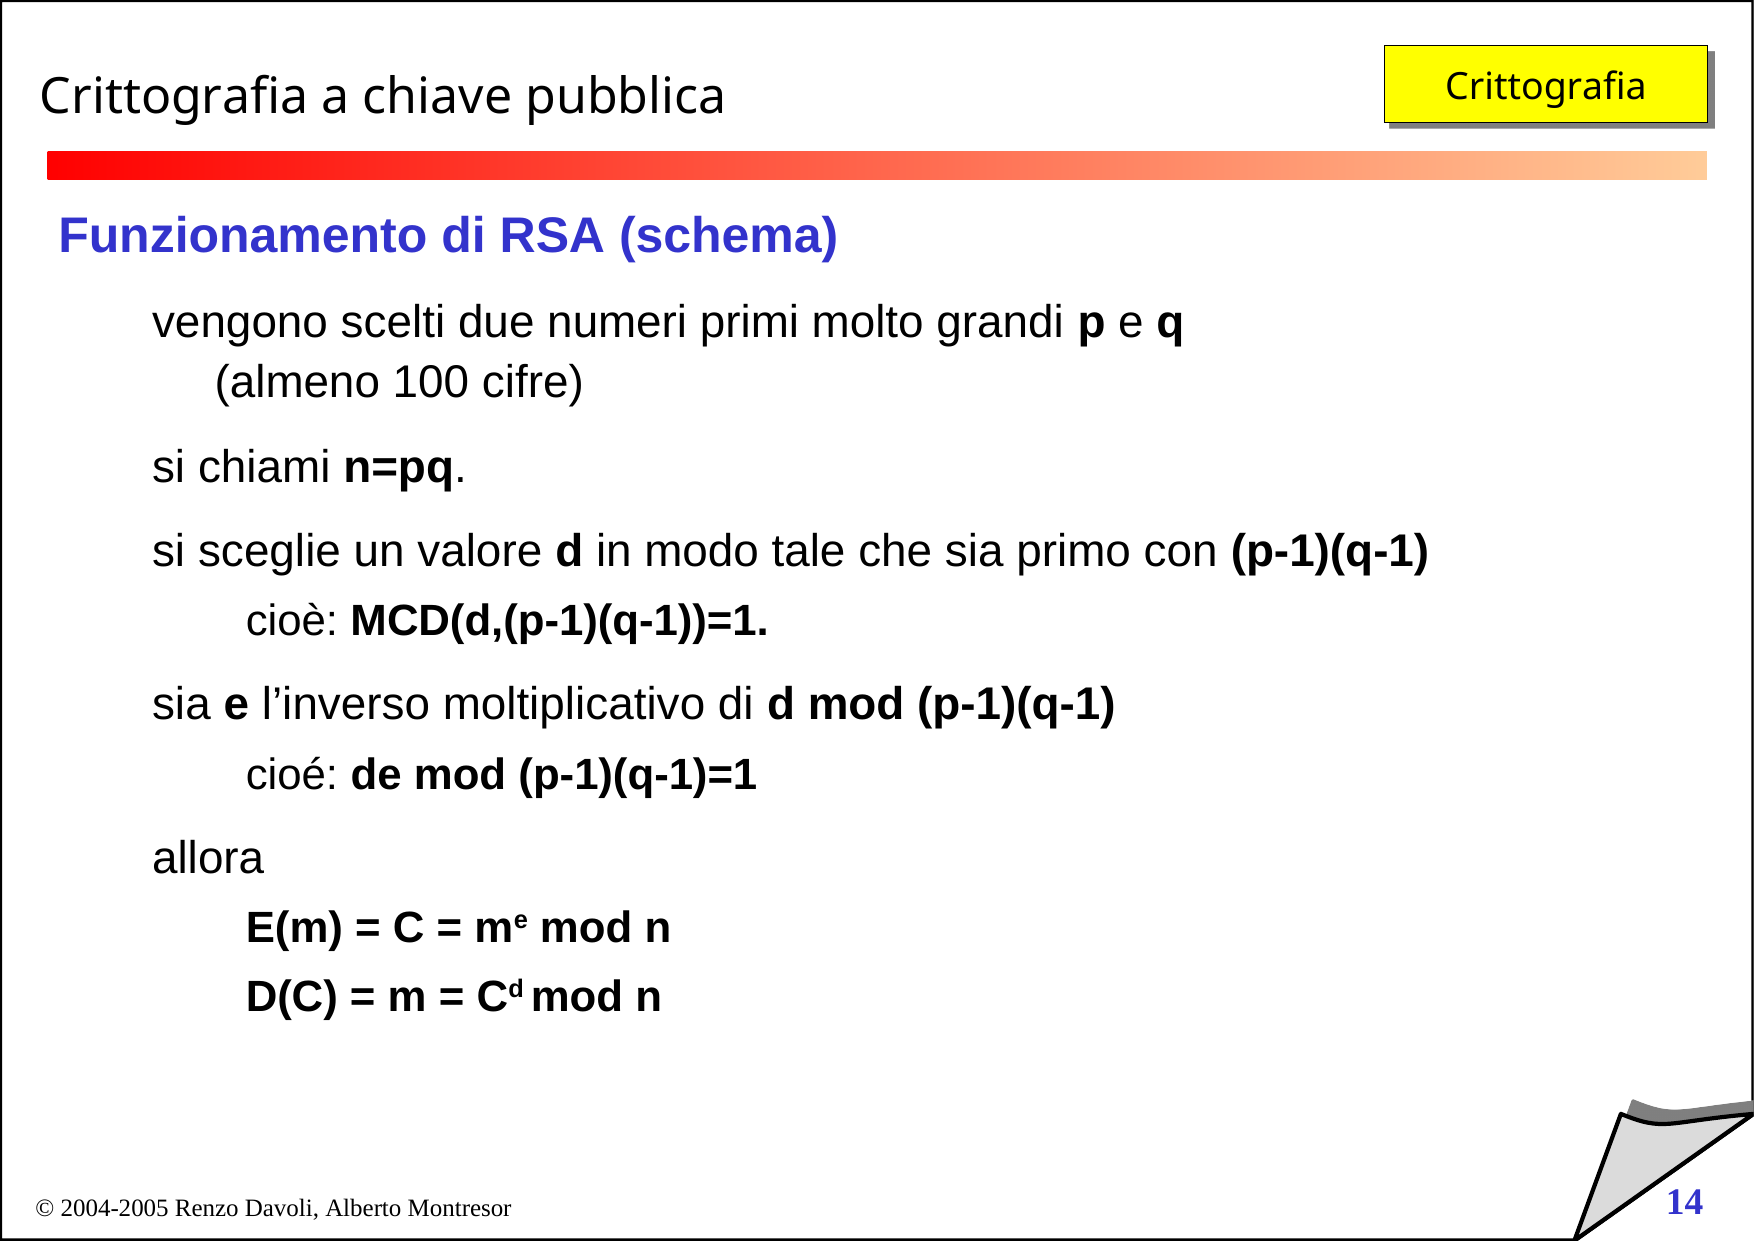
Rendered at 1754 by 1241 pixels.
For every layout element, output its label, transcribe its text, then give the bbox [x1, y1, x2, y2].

list Funzionamento di RSA (schema) vengono scelti due numeri primi molto grandi p e q (almeno 100 cifre) si chiami n=pq. si sceglie un valore d in modo tale che sia primo con (p-1)(q-1) cioè: MCD(d,(p-1)(q-1))=1. sia e l’inverso moltiplicativo di d mod (p-1)(q-1) cioé: de mod (p-1)(q-1)=1 allora E(m) = C = me mod n D(C) = m = Cd mod n [58, 206, 1695, 1022]
text_box Crittografia [1384, 45, 1708, 123]
title Crittografia a chiave pubblica [40, 49, 1713, 144]
